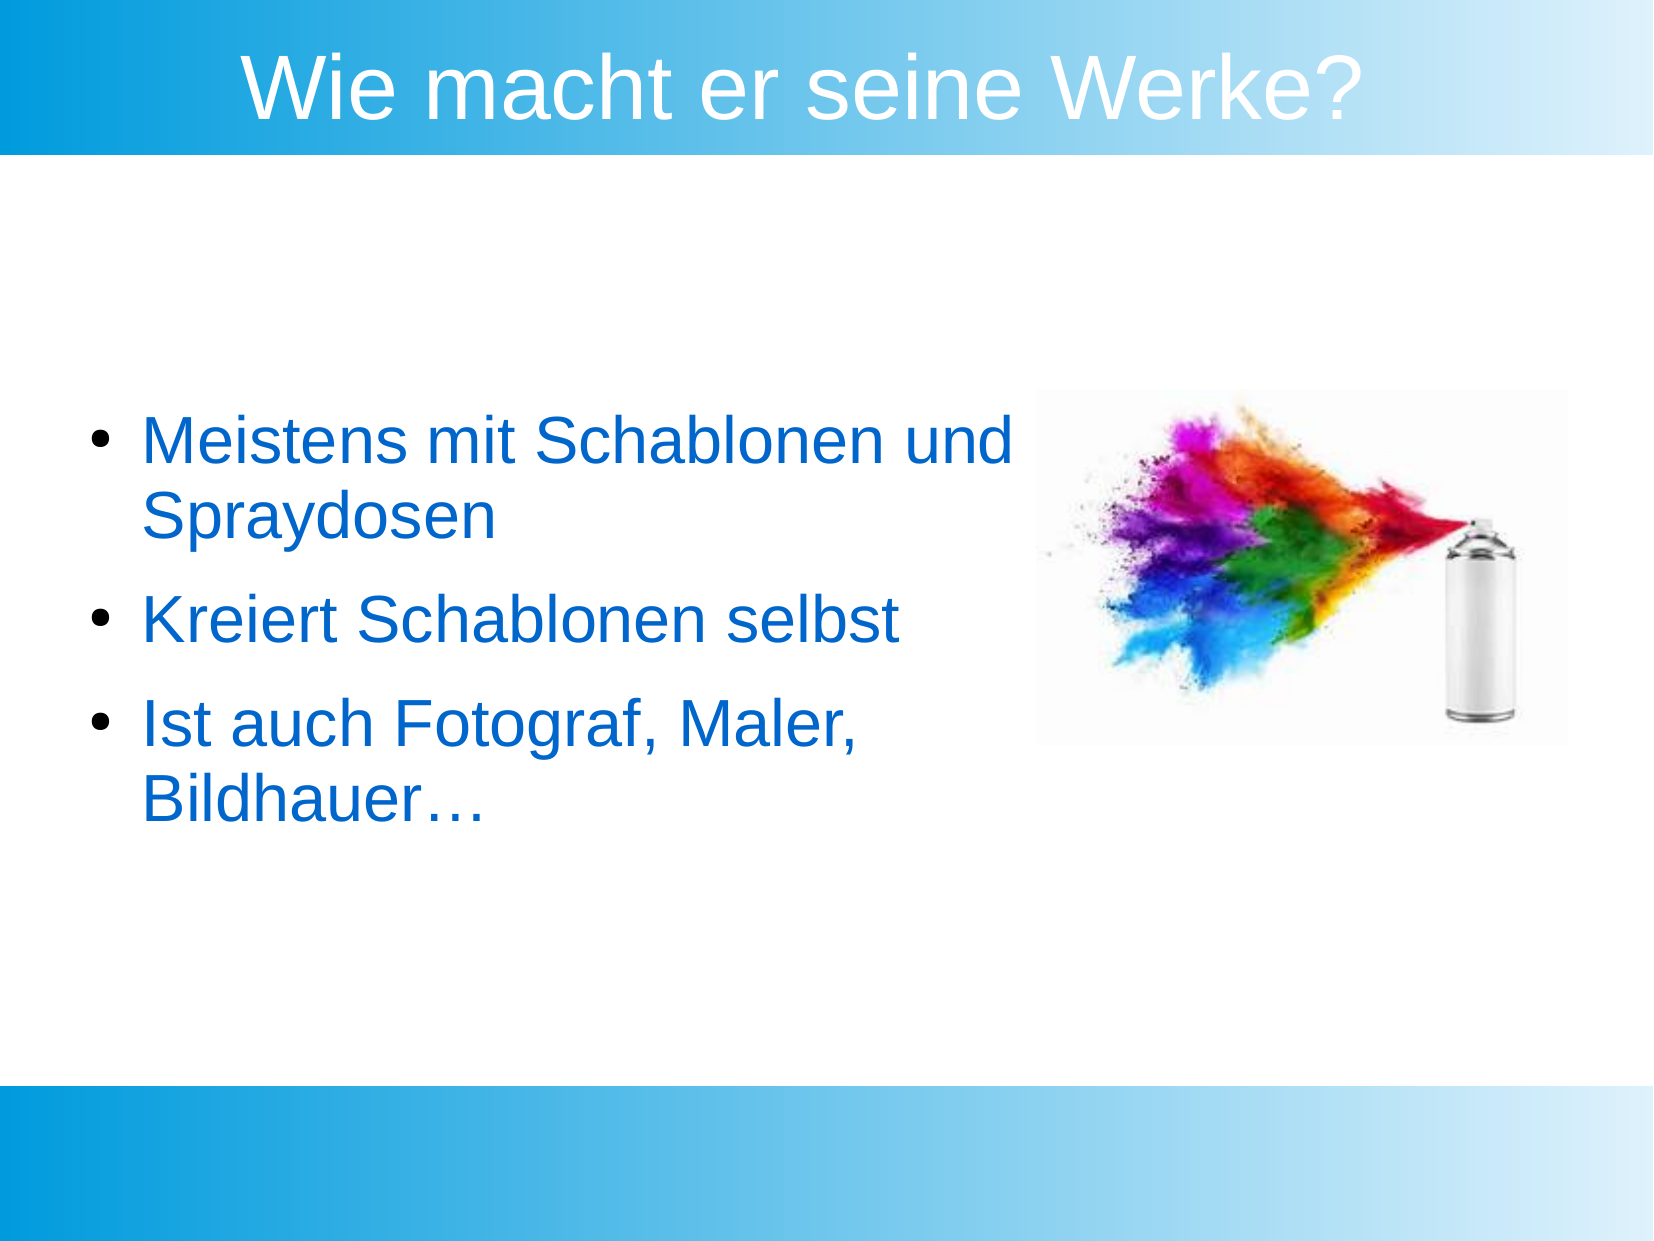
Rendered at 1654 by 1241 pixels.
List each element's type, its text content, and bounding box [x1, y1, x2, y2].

picture [1036, 389, 1568, 745]
list Meistens mit Schablonen und Spraydosen Kreiert Schablonen selbst Ist auch Fotograf, Maler, Bildhauer… [70, 402, 1170, 969]
title Wie macht er seine Werke? [59, 35, 1548, 141]
